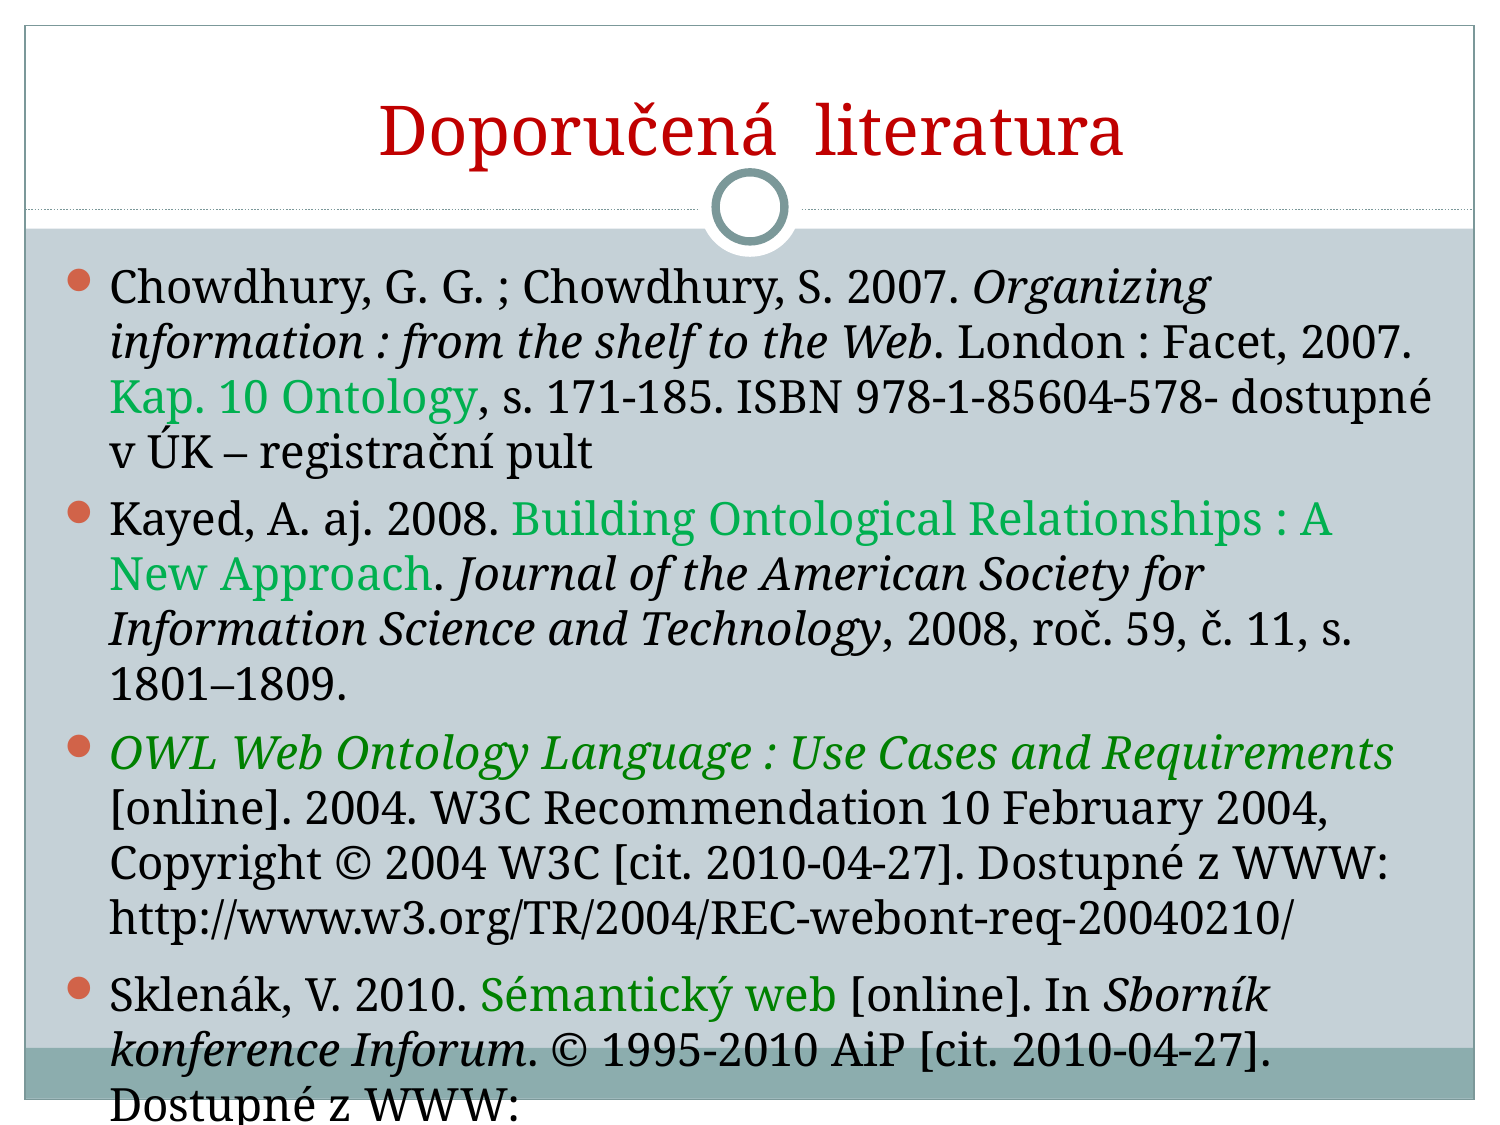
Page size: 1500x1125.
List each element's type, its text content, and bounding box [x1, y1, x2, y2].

text_box Doporučená literatura [265, 79, 1241, 178]
list Chowdhury, G. G. ; Chowdhury, S. 2007. Organizing information : from the shelf to the Web. London : Facet, 2007. Kap. 10 Ontology, s. 171-185. ISBN 978-1-85604-578- dostupné v ÚK – registrační pult Kayed, A. aj. 2008. Building Ontological Relationships : A New Approach. Journal of the American Society for Information Science and Technology, 2008, roč. 59, č. 11, s. 1801–1809. OWL Web Ontology Language : Use Cases and Requirements [online]. 2004. W3C Recommendation 10 February 2004, Copyright © 2004 W3C [cit. 2010-04-27]. Dostupné z WWW: http://www.w3.org/TR/2004/REC-webont-req-20040210/ Sklenák, V. 2010. Sémantický web [online]. In Sborník konference Inforum. © 1995-2010 AiP [cit. 2010-04-27]. Dostupné z WWW: http://www.inforum.cz/archiv/inforum2003/prispevky/Sklenak_Vilem.pdf [49, 249, 1450, 1125]
